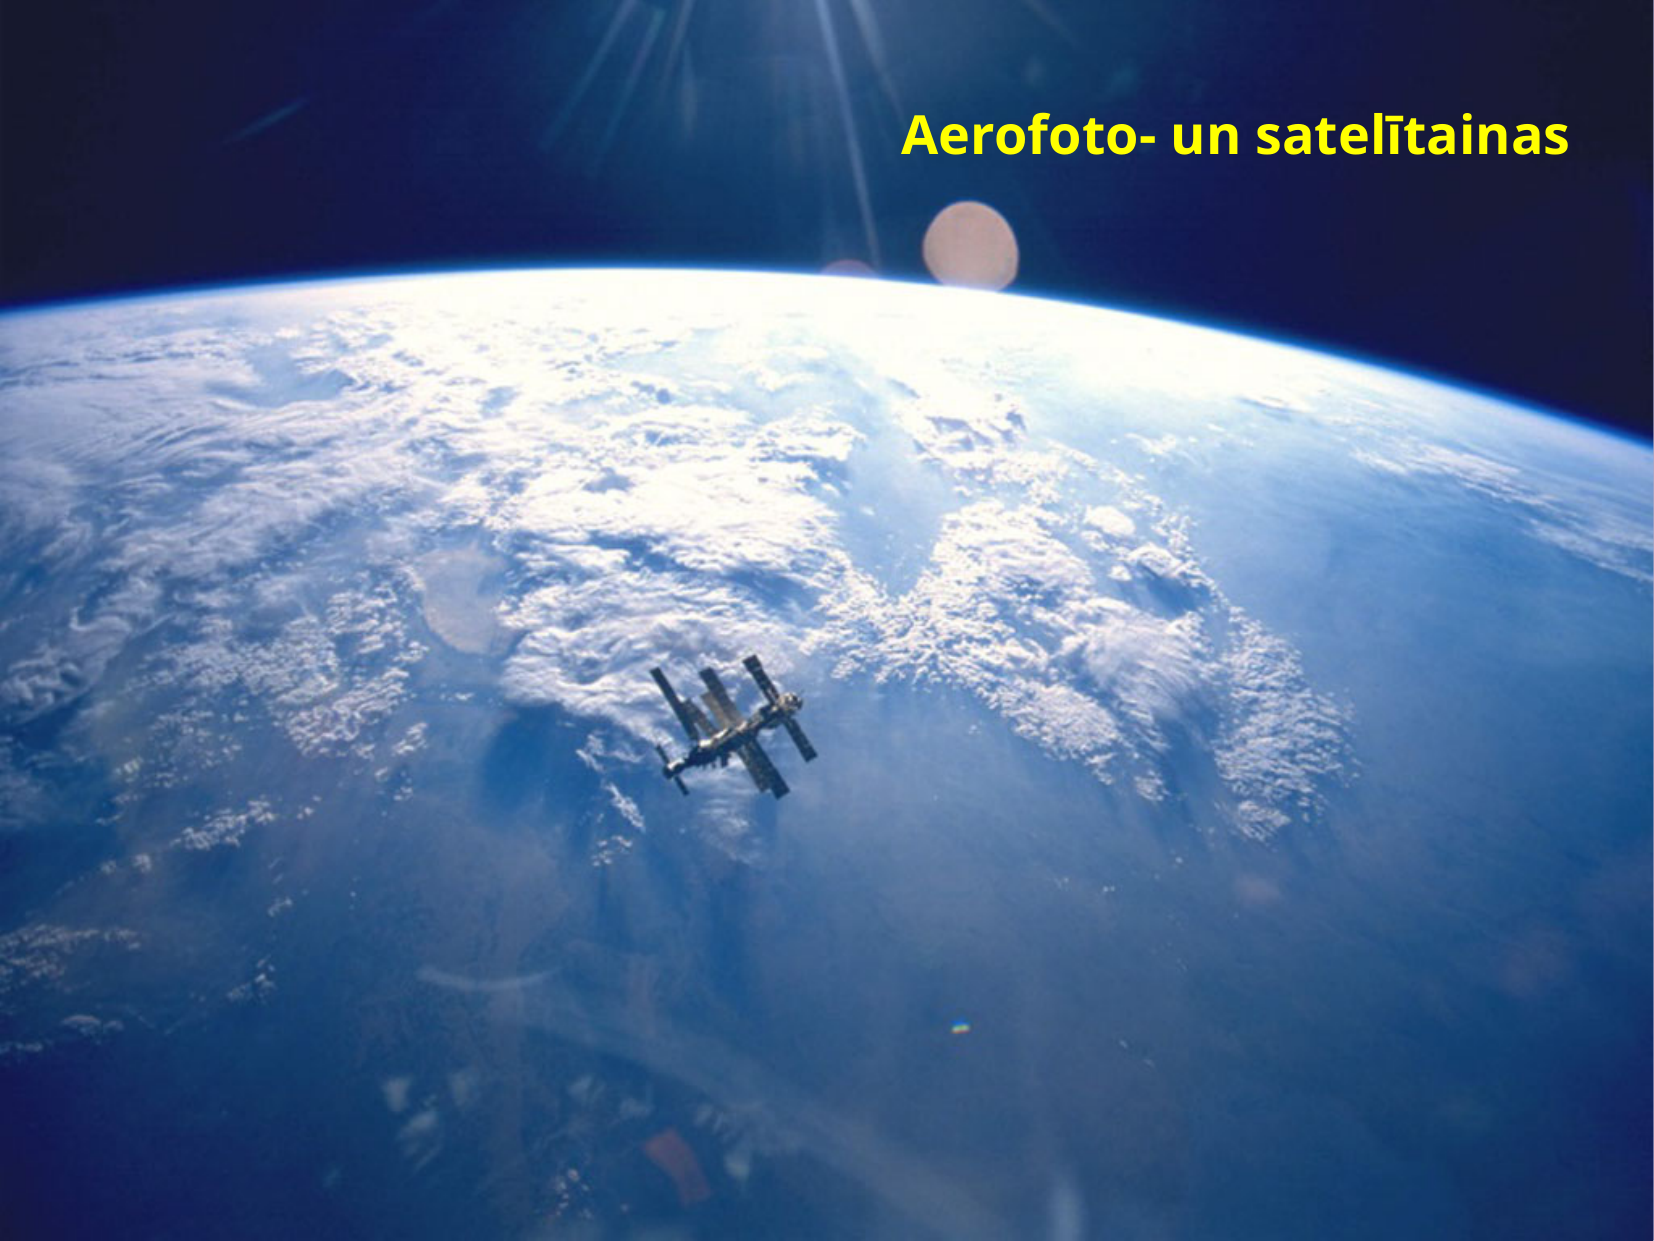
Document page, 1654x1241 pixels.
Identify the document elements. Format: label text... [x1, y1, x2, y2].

title Aerofoto- un satelītainas [82, 96, 1571, 331]
picture [0, 0, 1654, 1241]
